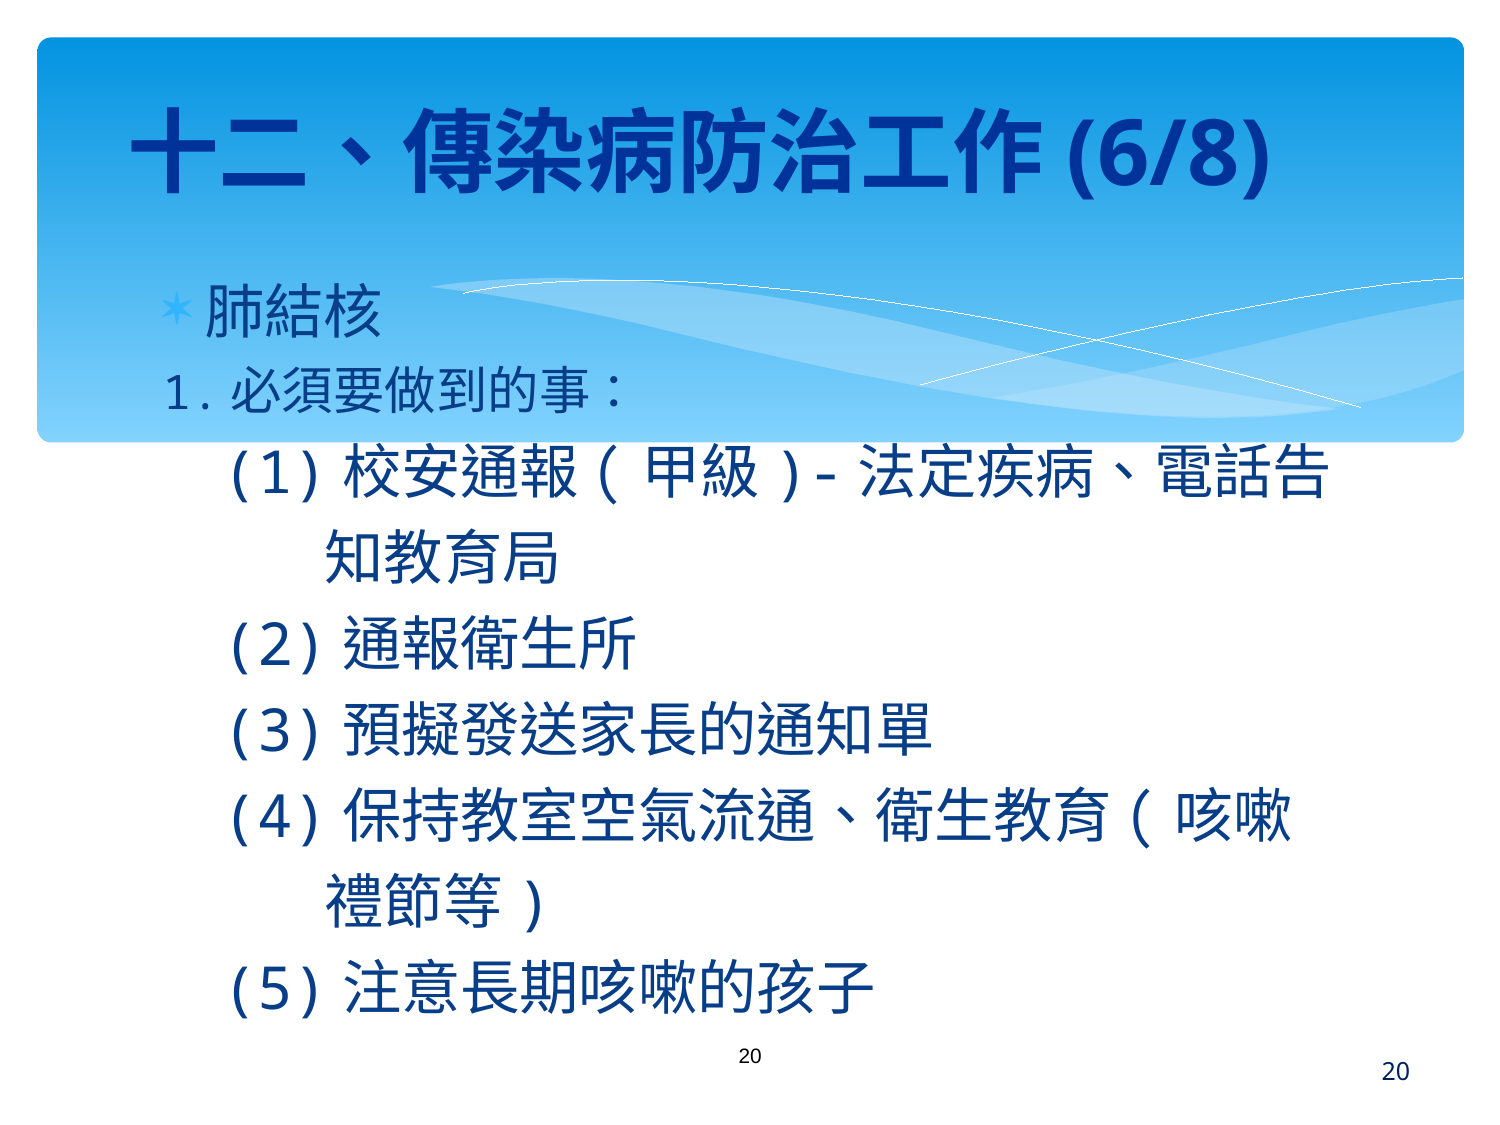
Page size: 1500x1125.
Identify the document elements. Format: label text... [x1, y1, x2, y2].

text_box <number> [1074, 1042, 1426, 1103]
text_box <number> [654, 1025, 846, 1086]
list 肺結核 1.必須要做到的事： (1)校安通報(甲級)-法定疾病、電話告 知教育局 (2)通報衛生所 (3)預擬發送家長的通知單 (4)保持教室空氣流通、衛生教育(咳嗽 禮節等) (5)注意長期咳嗽的孩子 [147, 267, 1363, 1043]
text_box 十二、傳染病防治工作(6/8) [112, 54, 1463, 243]
